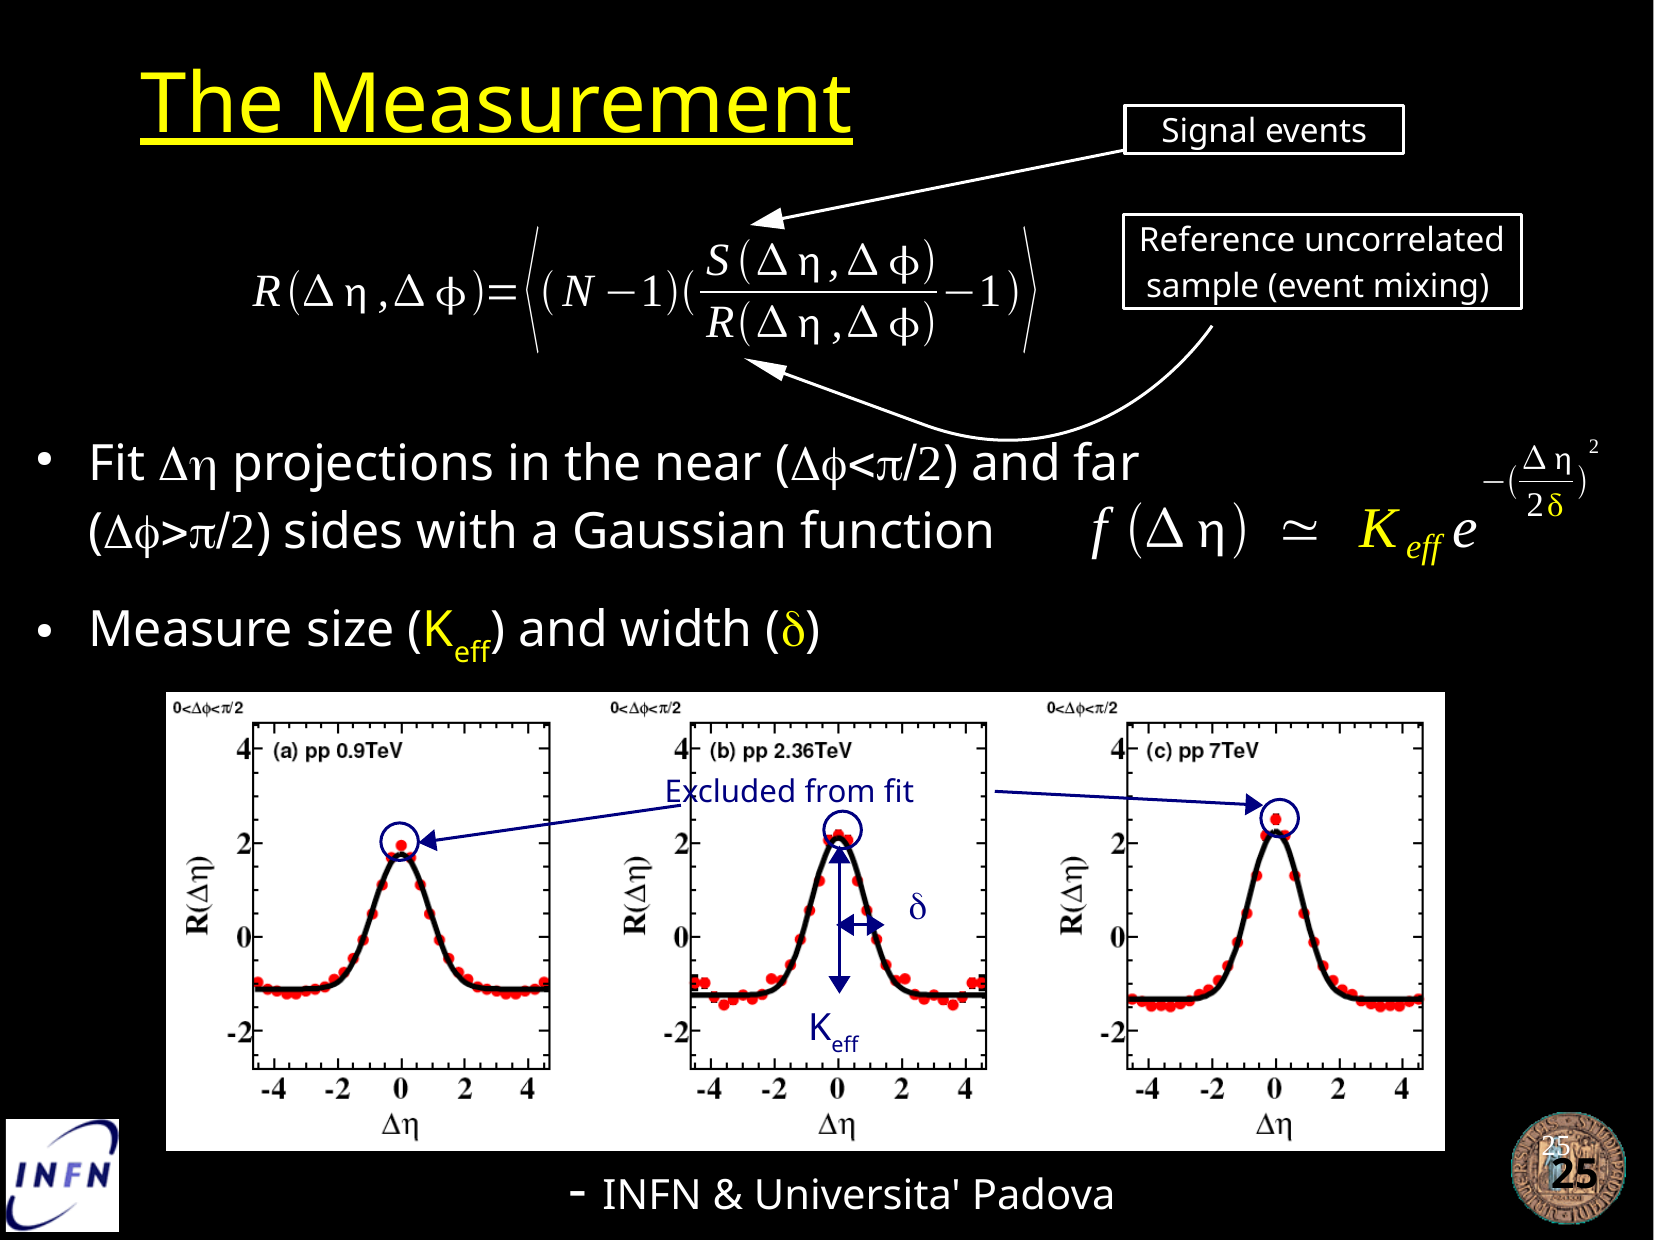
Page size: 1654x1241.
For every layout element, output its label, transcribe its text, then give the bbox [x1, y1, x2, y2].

list Reference uncorrelated sample (event mixing) [1123, 214, 1522, 296]
picture [1511, 1111, 1626, 1226]
picture [166, 692, 1445, 1151]
title The Measurement [0, 43, 999, 157]
text_box Excluded from fit [649, 761, 939, 816]
text_box Keff [793, 992, 875, 1063]
list Signal events [1125, 105, 1404, 151]
picture [5, 1119, 119, 1232]
chart [1063, 434, 1612, 567]
text_box d [893, 886, 942, 951]
chart [240, 225, 1048, 358]
list Fit Dh projections in the near (Df<p/2) and far (Df>p/2) sides with a Gaussian function Measure size (Keff) and width (d) [17, 426, 1201, 661]
